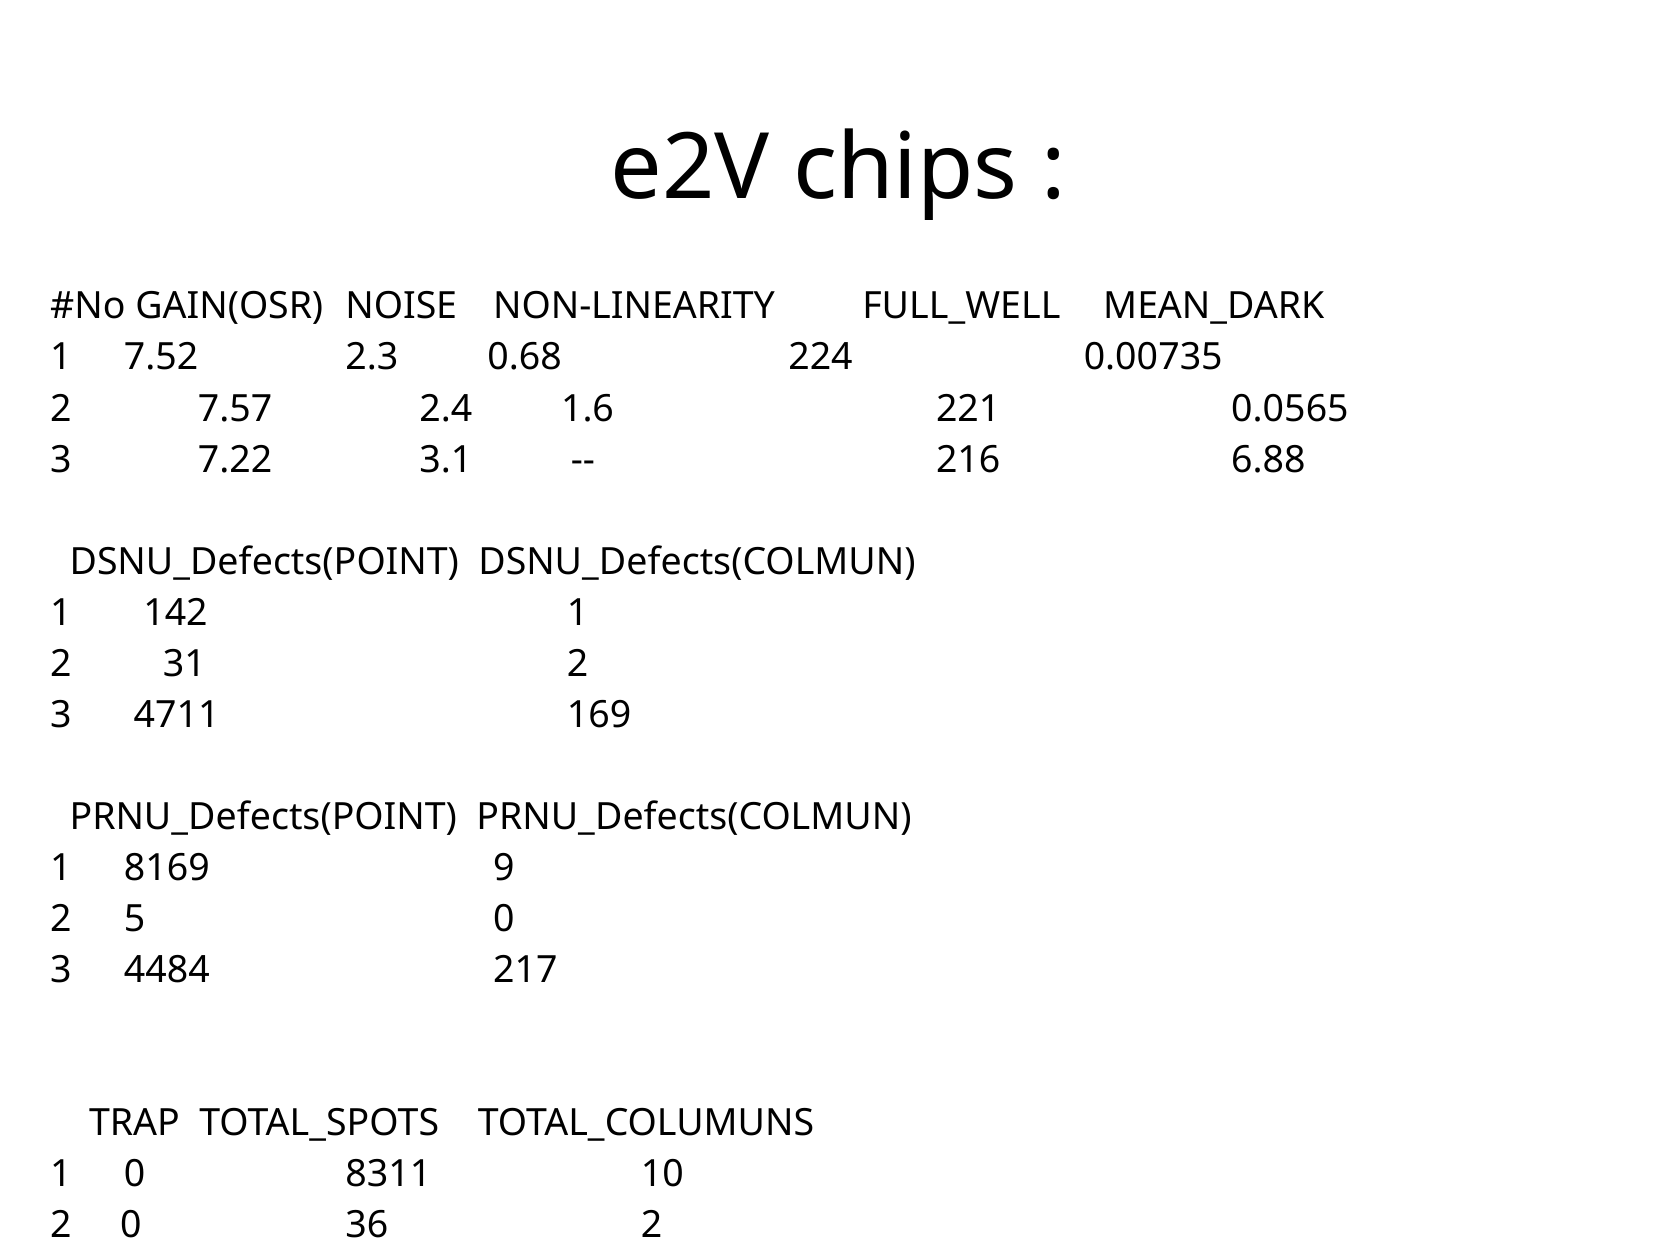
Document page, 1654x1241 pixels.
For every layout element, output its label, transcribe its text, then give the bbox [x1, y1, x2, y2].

title e2V chips : [82, 59, 1571, 267]
text_box #No GAIN(OSR) NOISE NON-LINEARITY FULL_WELL MEAN_DARK 1 7.52 2.3 0.68 224 0.00735 2 7.57 2.4 1.6 221 0.0565 3 7.22 3.1 -- 216 6.88 DSNU_Defects(POINT) DSNU_Defects(COLMUN) 1 142 1 2 31 2 3 4711 169 PRNU_Defects(POINT) PRNU_Defects(COLMUN) 1 8169 9 2 5 0 3 4484 217 TRAP TOTAL_SPOTS TOTAL_COLUMUNS 1 0 8311 10 2 0 36 2 3 7 10295 386 [35, 271, 1654, 1133]
